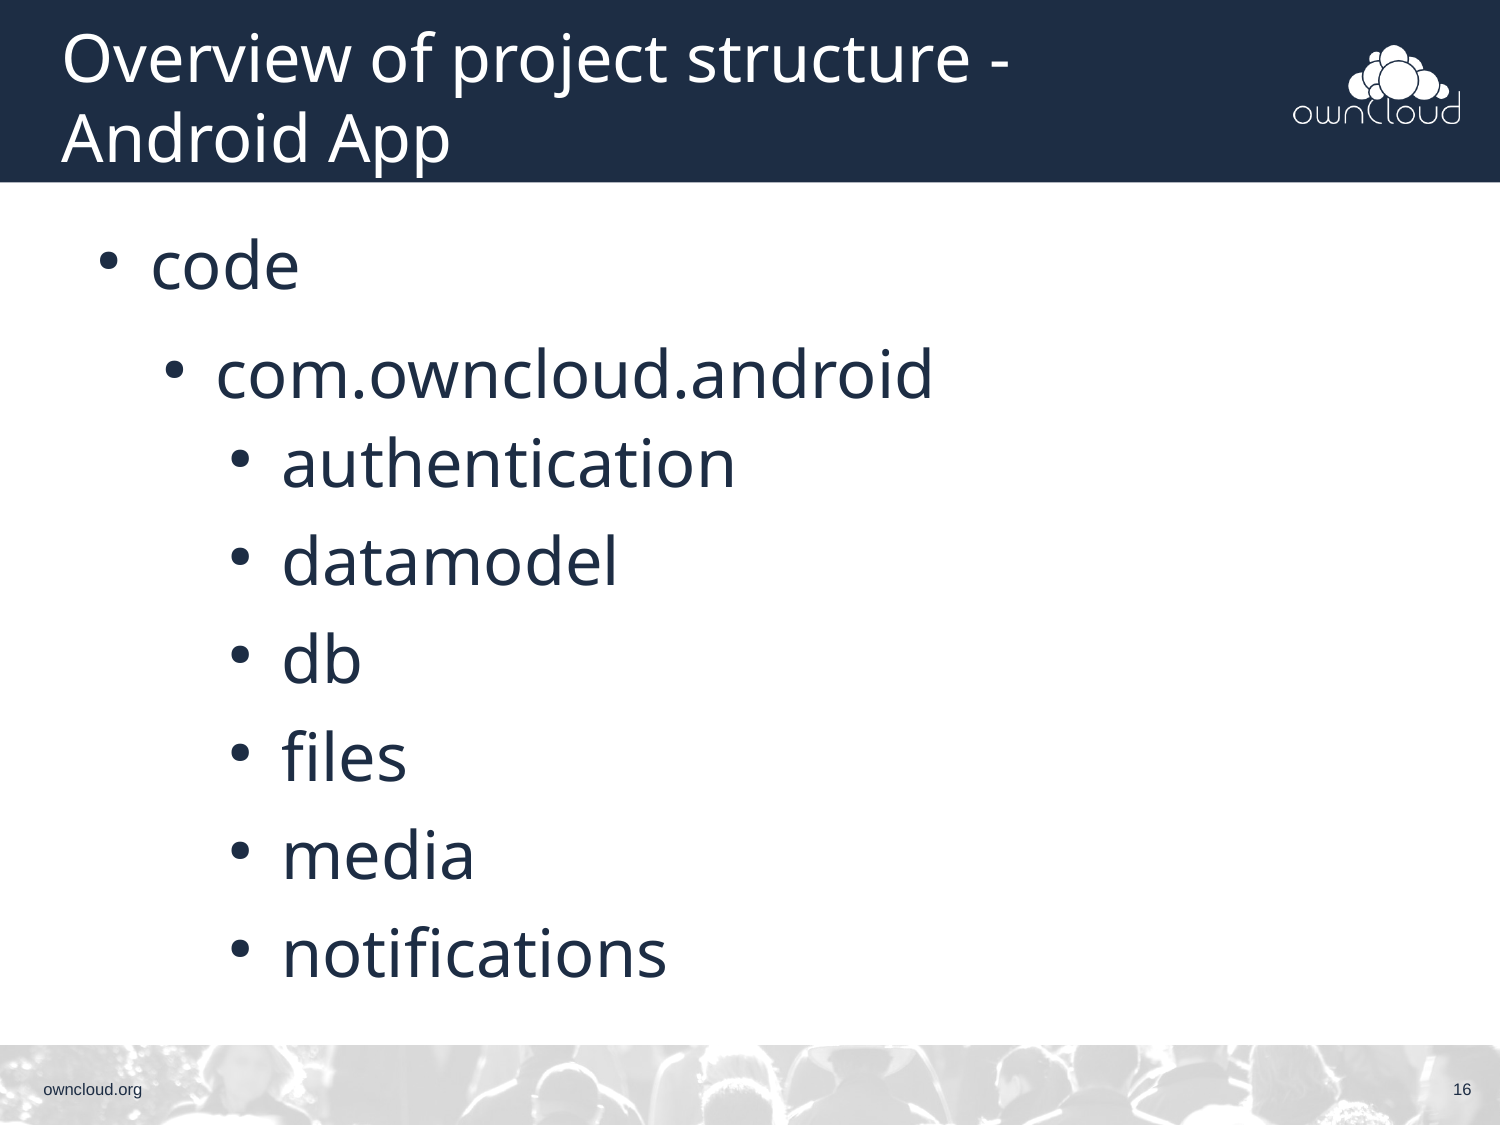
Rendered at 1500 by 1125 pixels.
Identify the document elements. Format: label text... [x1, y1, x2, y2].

list code com.owncloud.android authentication datamodel db files media notifications [46, 214, 1406, 1004]
picture [1293, 45, 1460, 124]
picture [0, 1045, 1500, 1125]
title Overview of project structure - Android App [46, 5, 1258, 187]
